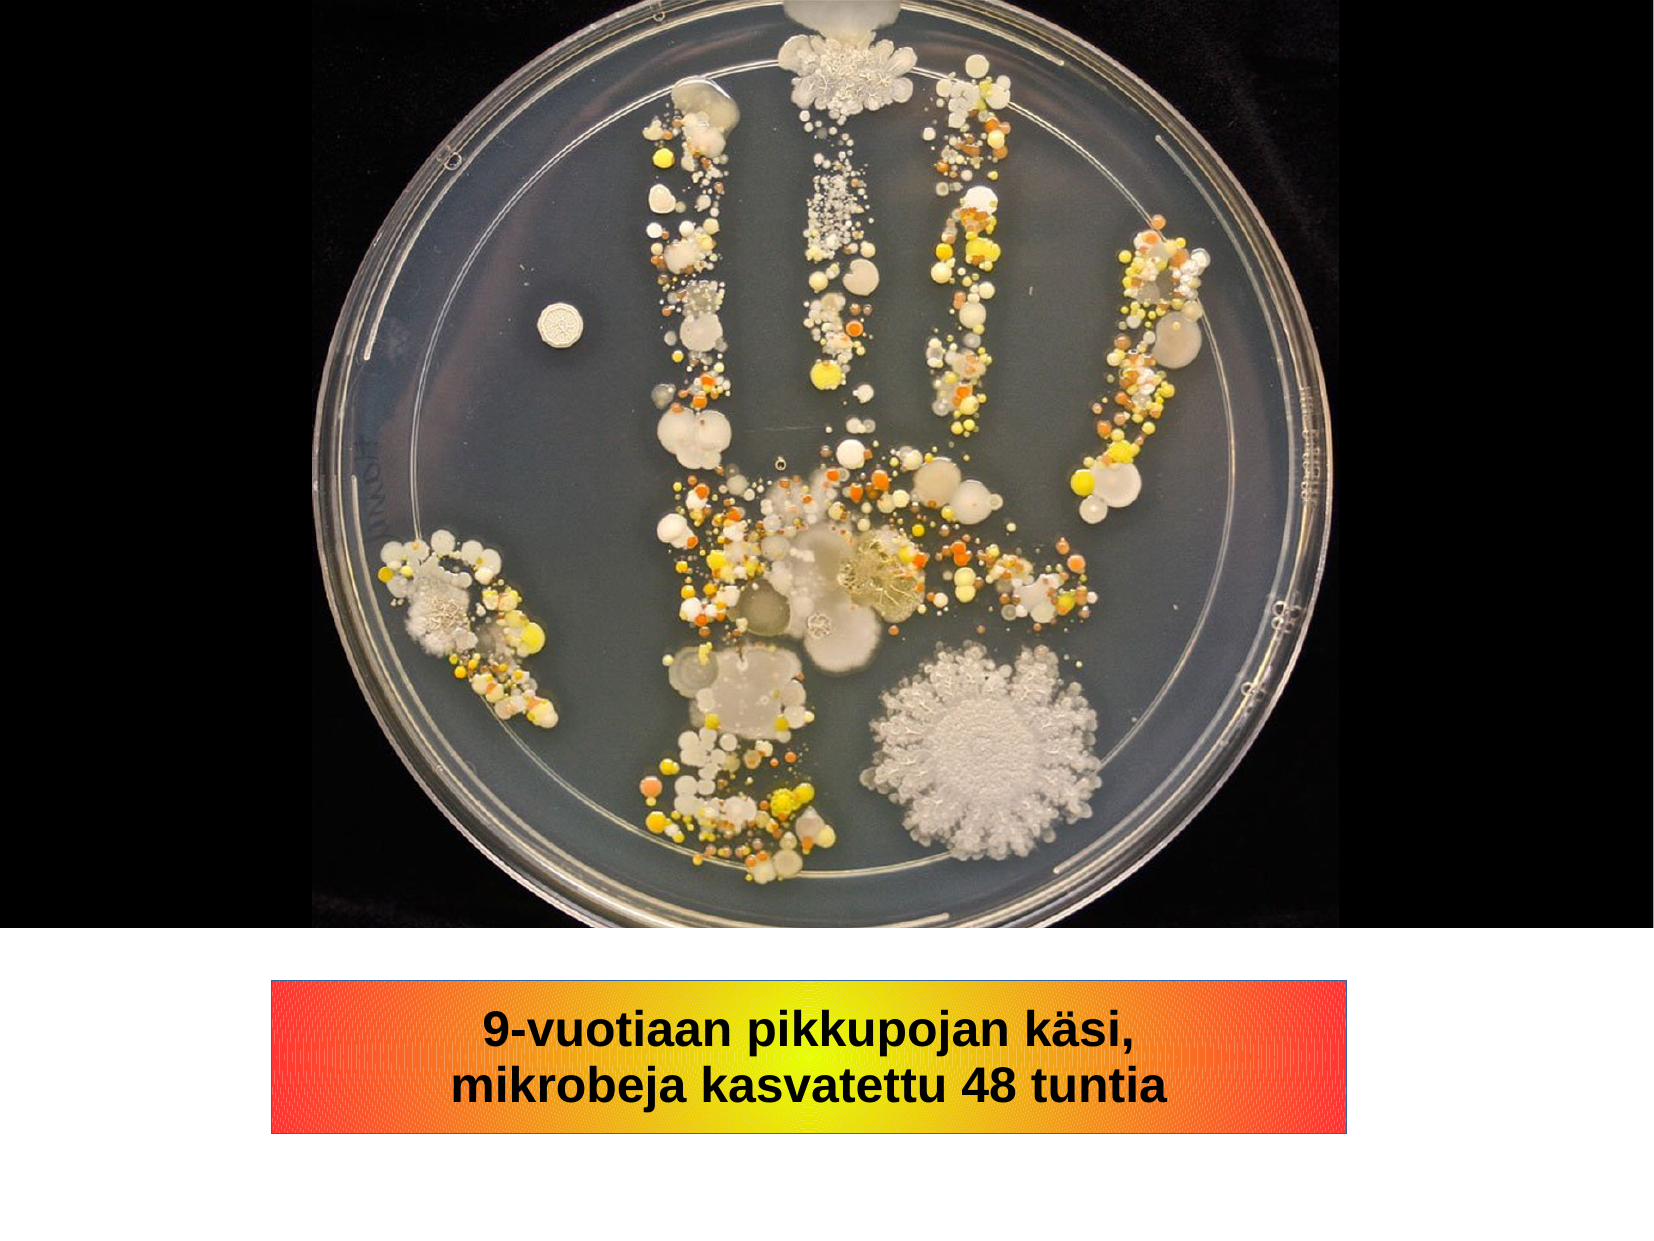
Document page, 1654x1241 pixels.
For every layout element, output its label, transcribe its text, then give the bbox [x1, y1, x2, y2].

picture [0, 0, 1654, 928]
text_box 9-vuotiaan pikkupojan käsi, mikrobeja kasvatettu 48 tuntia [271, 980, 1347, 1134]
